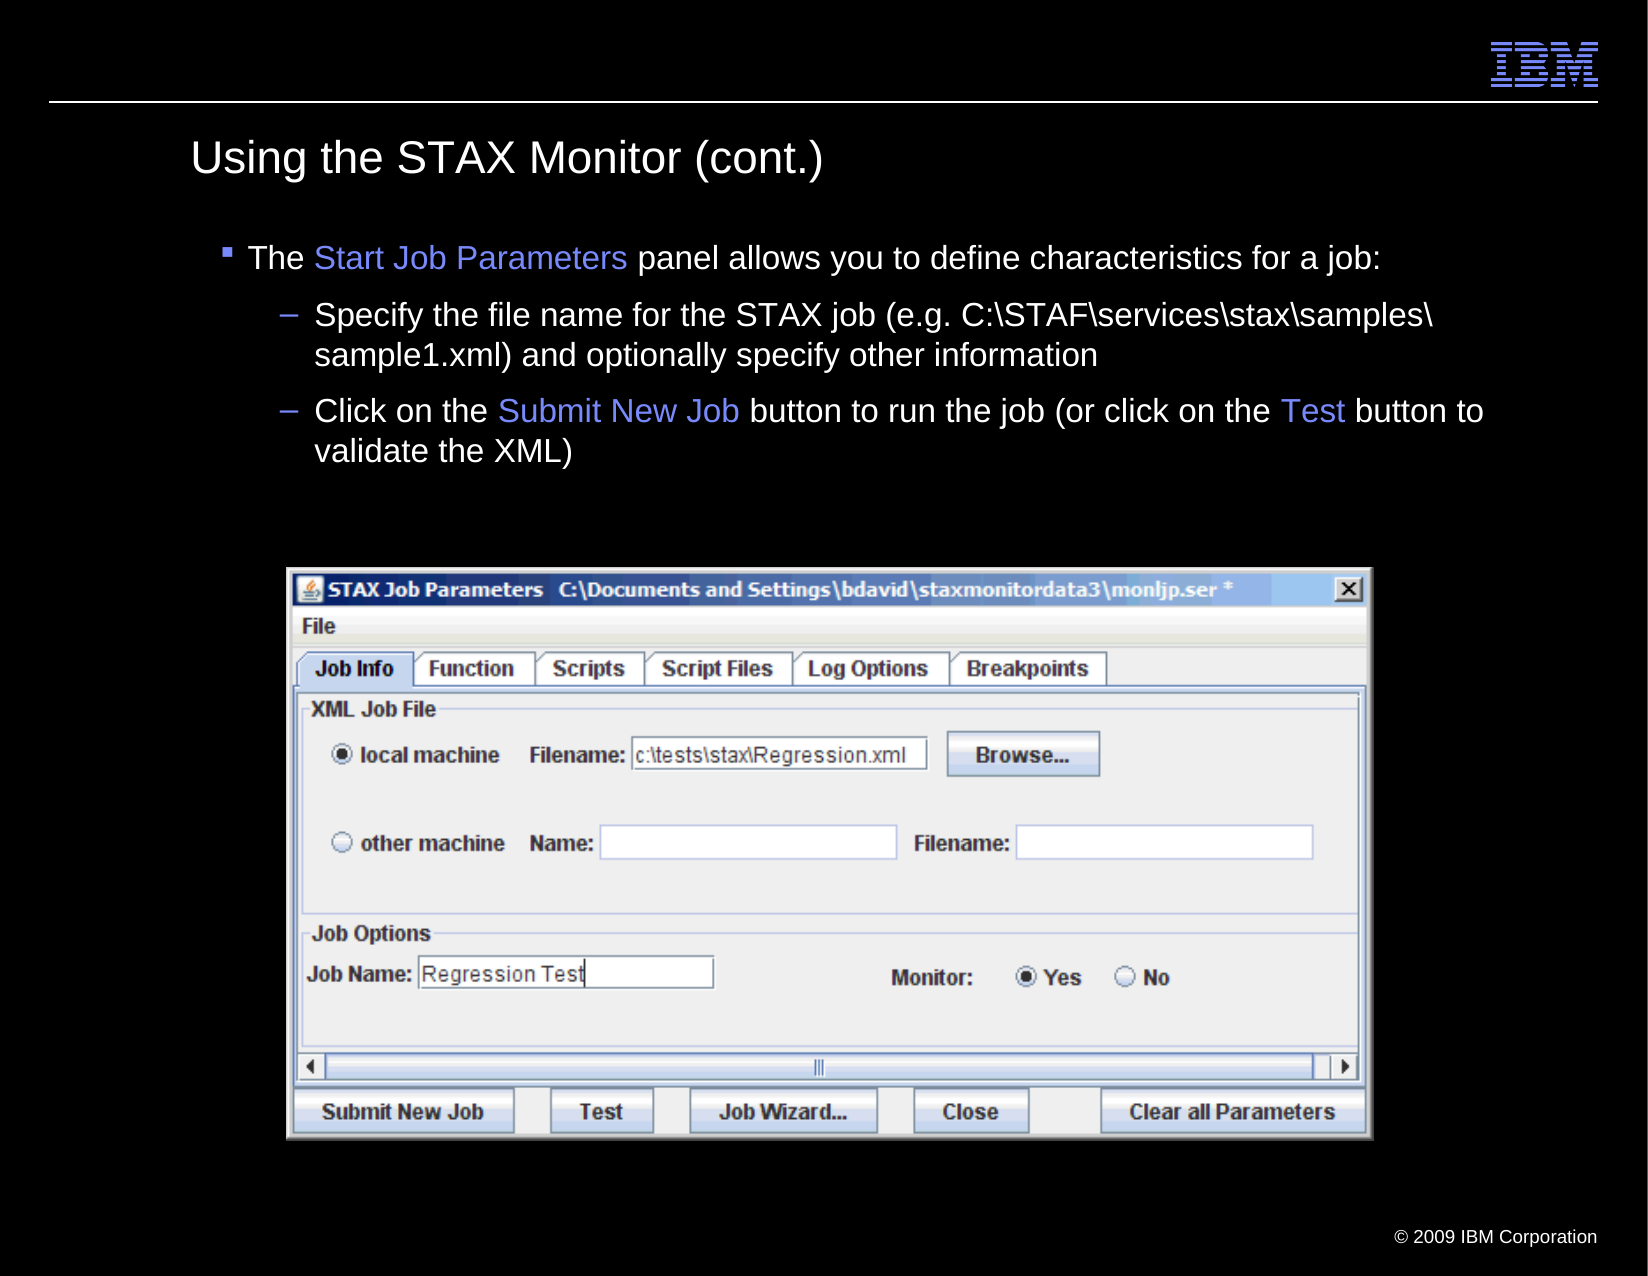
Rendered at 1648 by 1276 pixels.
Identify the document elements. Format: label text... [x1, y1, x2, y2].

picture [286, 567, 1374, 1141]
title Using the STAX Monitor (cont.) [173, 125, 1648, 219]
text_box The Start Job Parameters panel allows you to define characteristics for a job: Specify the file name for the STAX job (e.g. C:\STAF\services\stax\samples\sample1.xml) and optionally specify other information Click on the Submit New Job button to run the job (or click on the Test button to validate the XML) [219, 236, 1570, 470]
picture [1491, 42, 1598, 87]
